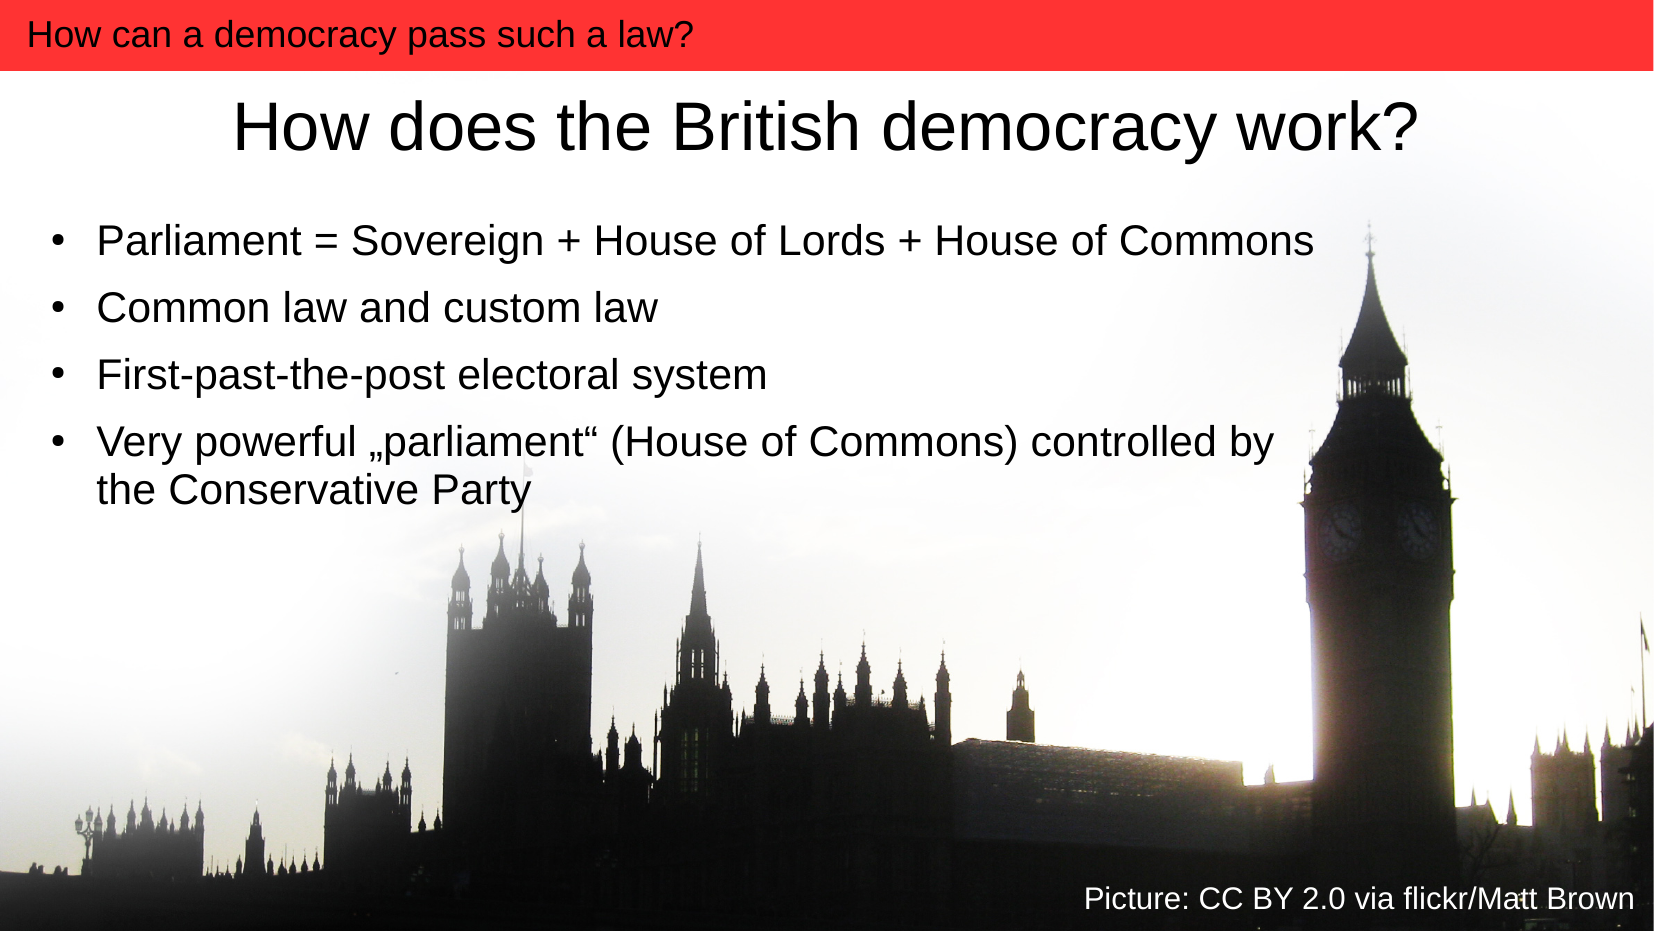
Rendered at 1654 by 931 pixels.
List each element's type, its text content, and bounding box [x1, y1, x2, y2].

text_box How can a democracy pass such a law? [11, 5, 886, 63]
text_box [0, 0, 1654, 71]
text_box Picture: CC BY 2.0 via flickr/Matt Brown [1068, 874, 1654, 931]
picture [0, 71, 1654, 931]
list Parliament = Sovereign + House of Lords + House of Commons Common law and custom law First-past-the-post electoral system Very powerful „parliament“ (House of Commons) controlled by the Conservative Party [35, 216, 1317, 532]
title How does the British democracy work? [82, 71, 1571, 205]
